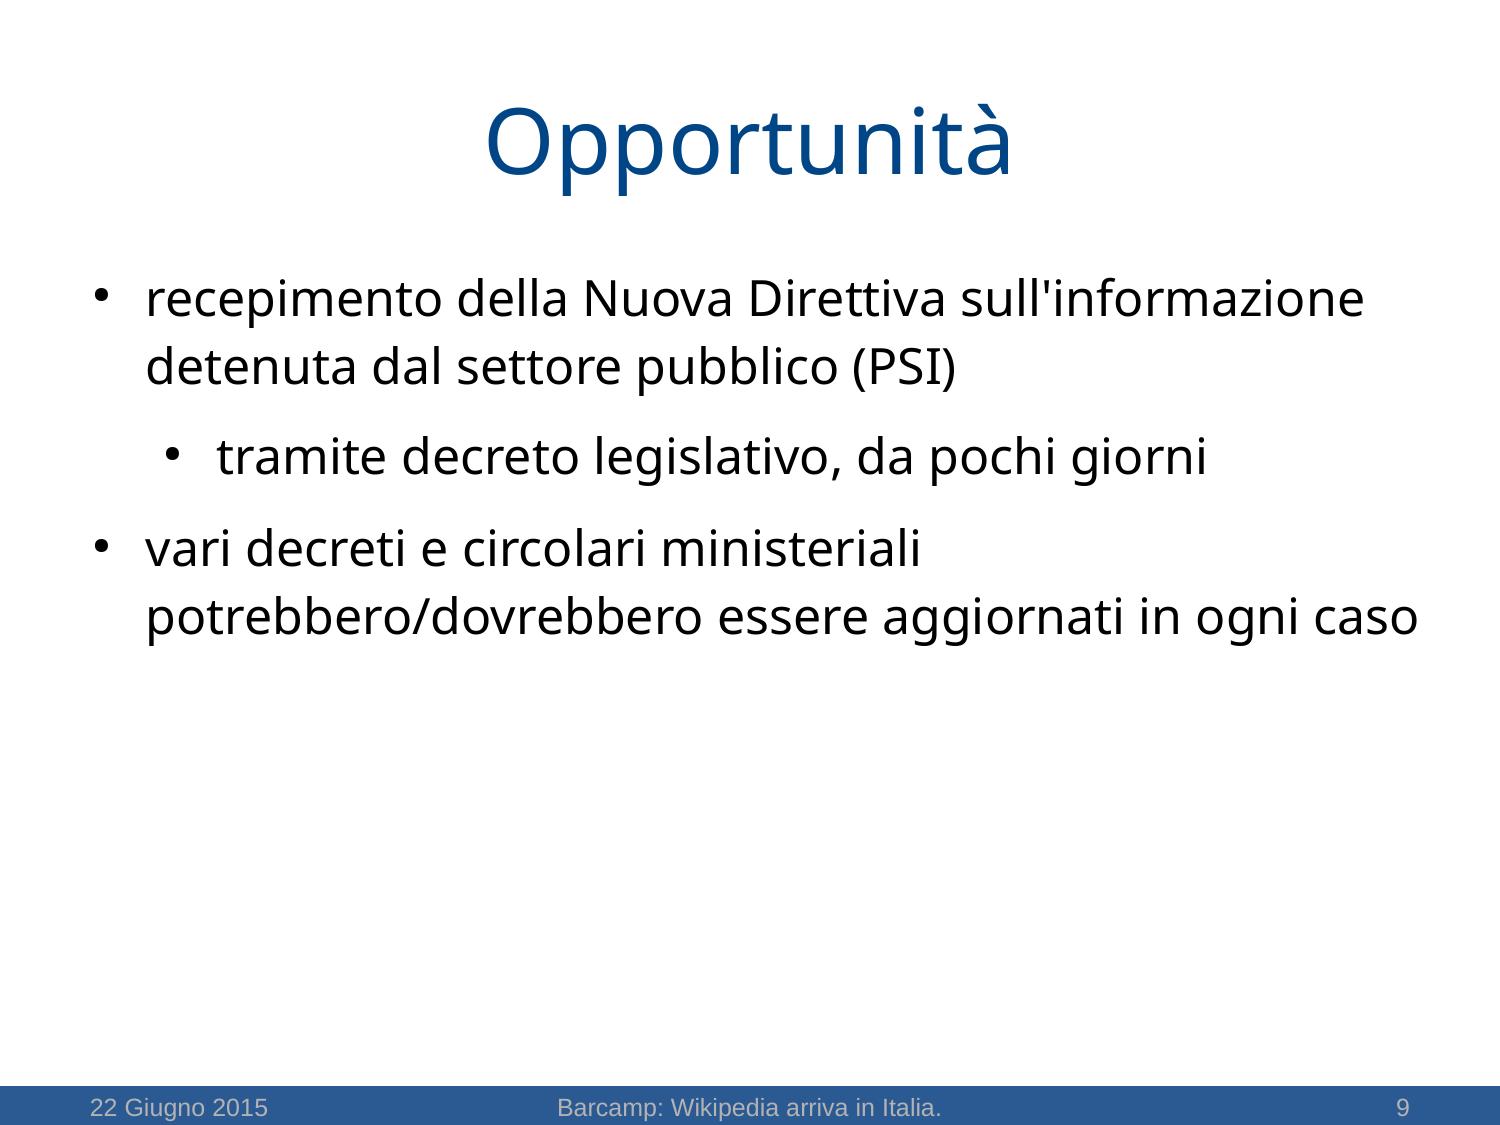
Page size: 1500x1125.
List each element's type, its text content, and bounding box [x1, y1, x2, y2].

picture [0, 1086, 1500, 1125]
title Opportunità [75, 45, 1425, 233]
list recepimento della Nuova Direttiva sull'informazione detenuta dal settore pubblico (PSI) tramite decreto legislativo, da pochi giorni vari decreti e circolari ministeriali potrebbero/dovrebbero essere aggiornati in ogni caso [75, 262, 1425, 1067]
